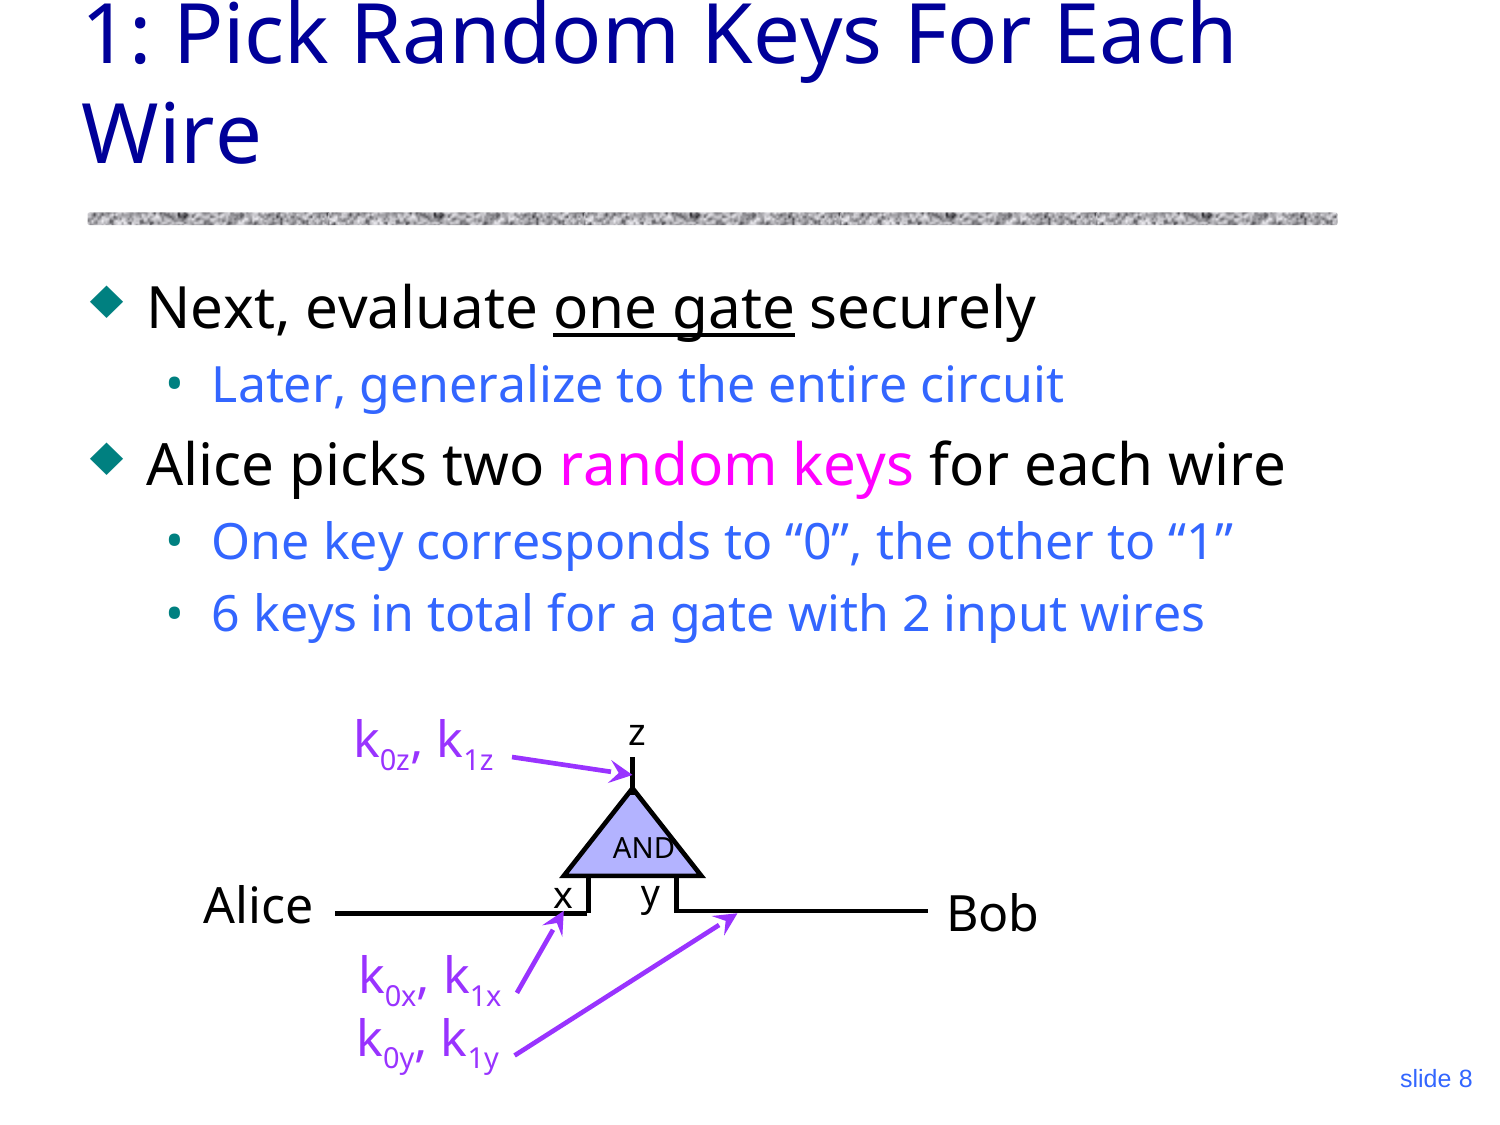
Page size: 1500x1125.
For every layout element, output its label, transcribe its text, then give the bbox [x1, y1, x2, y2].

list Next, evaluate one gate securely Later, generalize to the entire circuit Alice picks two random keys for each wire One key corresponds to “0”, the other to “1” 6 keys in total for a gate with 2 input wires [74, 262, 1450, 1088]
text_box k0x, k1x [343, 935, 517, 1020]
text_box Alice [188, 866, 329, 942]
text_box z [613, 700, 661, 762]
text_box x [564, 916, 588, 924]
text_box x [538, 916, 554, 924]
text_box y [626, 860, 676, 922]
picture [87, 212, 1338, 226]
text_box x [538, 863, 588, 915]
text_box AND [573, 791, 702, 876]
text_box slide <number> [1174, 1025, 1488, 1101]
text_box Bob [931, 873, 1055, 949]
text_box k0y, k1y [341, 998, 514, 1083]
title 1: Pick Random Keys For Each Wire [66, 0, 1450, 188]
text_box k0z, k1z [338, 699, 509, 784]
